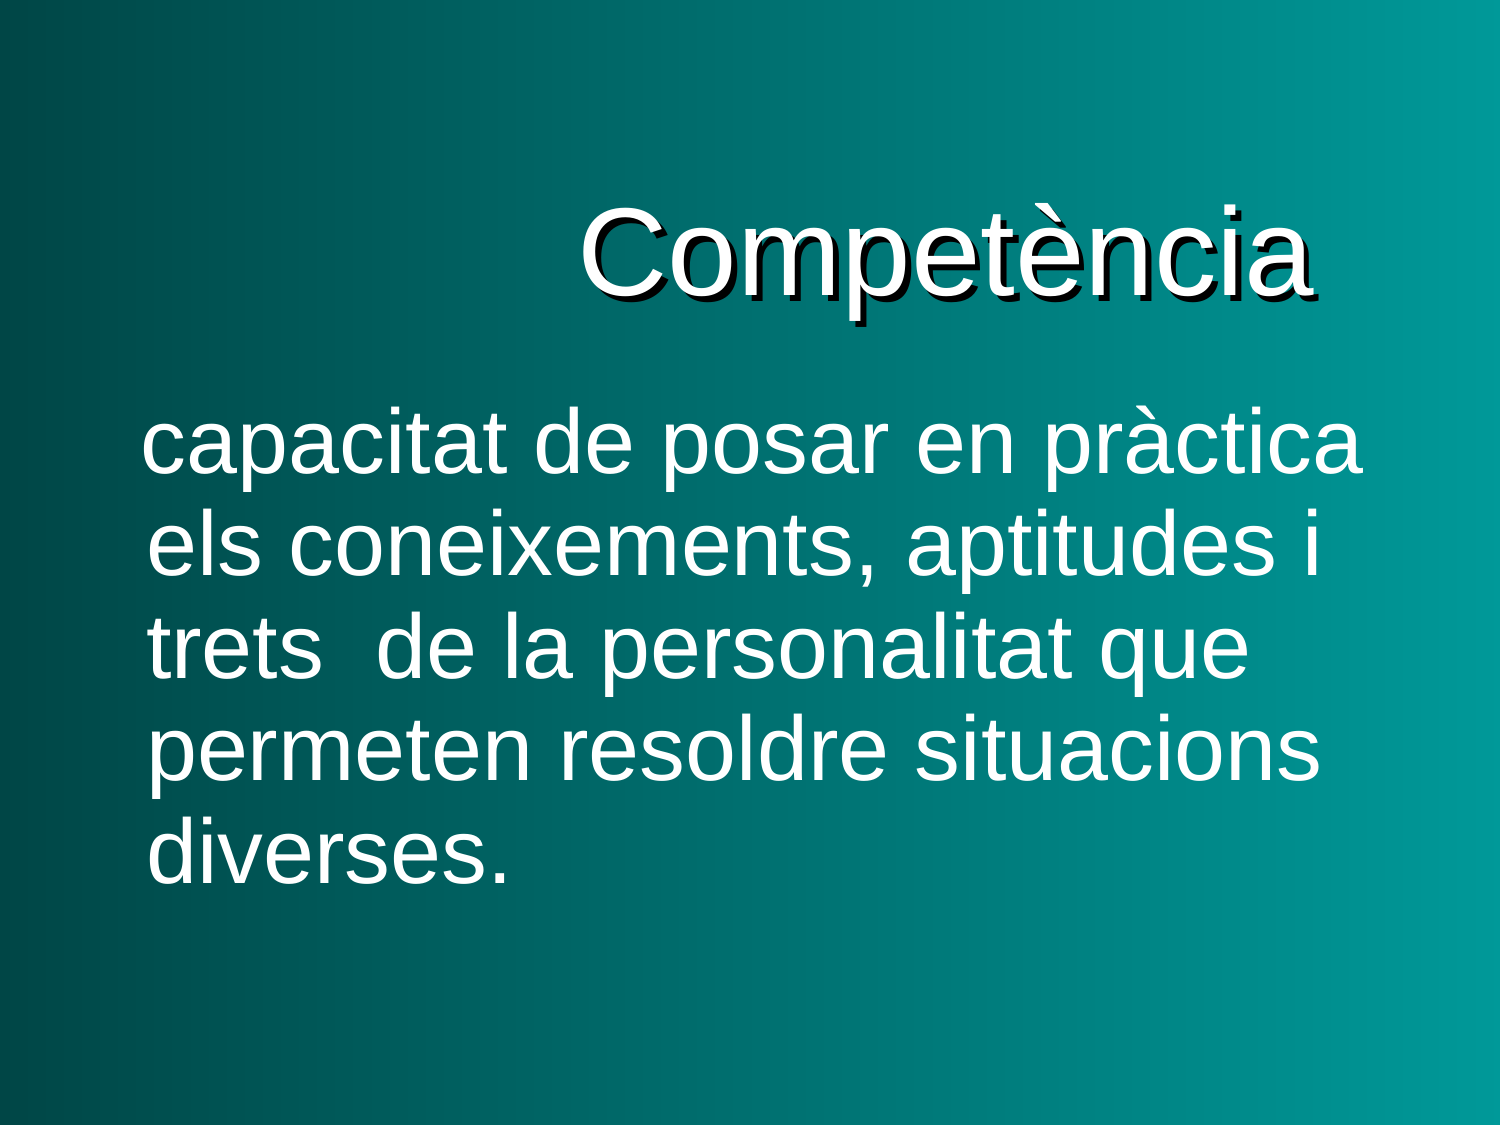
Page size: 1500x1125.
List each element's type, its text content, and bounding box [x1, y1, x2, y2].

list capacitat de posar en pràctica els coneixements, aptitudes i trets de la personalitat que permeten resoldre situacions diverses. [75, 382, 1426, 1125]
text_box Competència [562, 174, 1329, 331]
